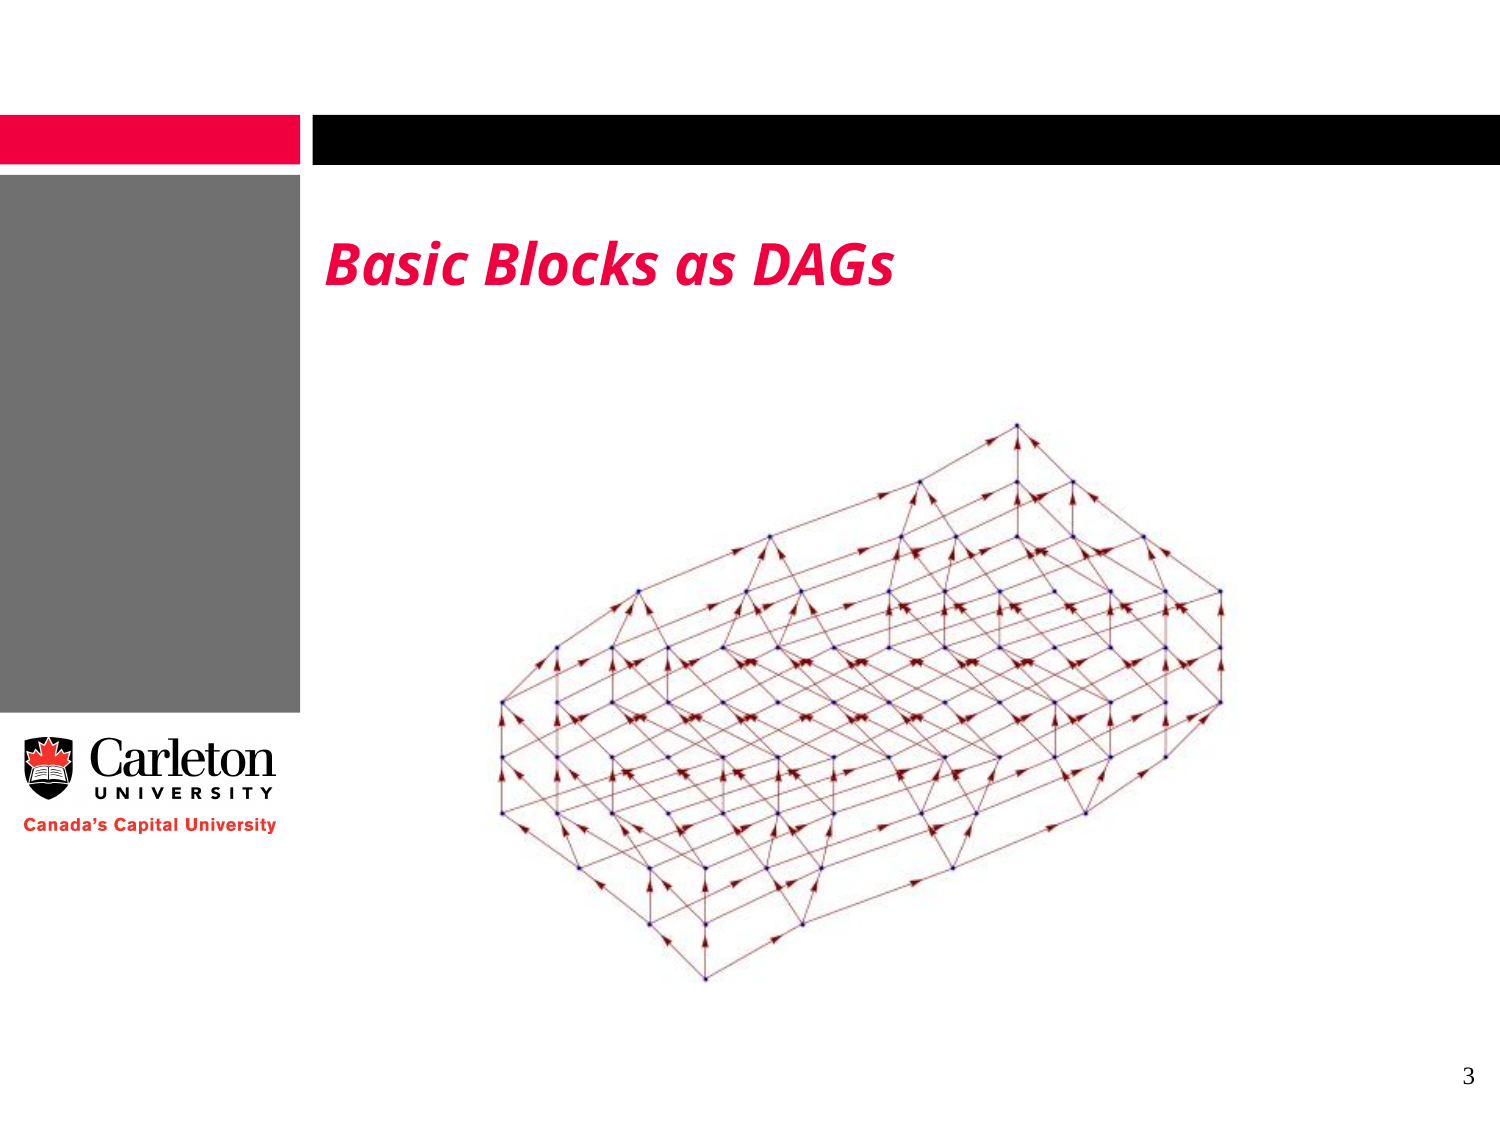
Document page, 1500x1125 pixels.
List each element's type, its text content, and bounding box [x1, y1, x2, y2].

picture [24, 737, 276, 834]
picture [412, 357, 1313, 1051]
title Basic Blocks as DAGs [324, 187, 1450, 338]
